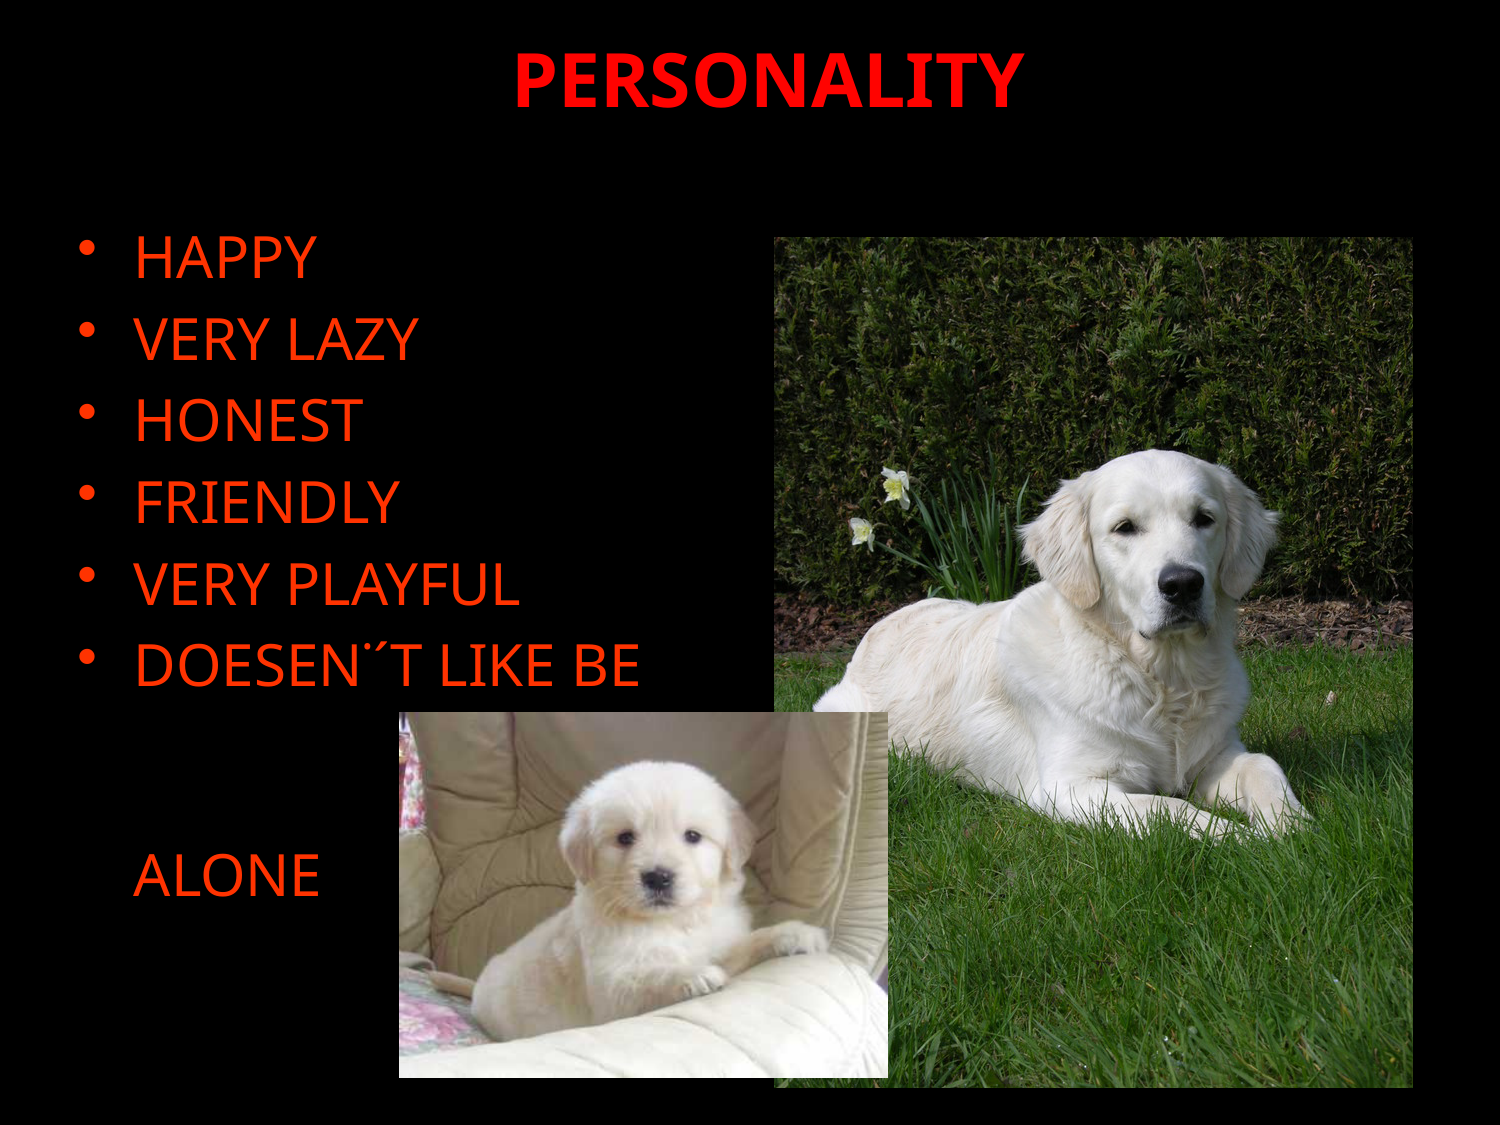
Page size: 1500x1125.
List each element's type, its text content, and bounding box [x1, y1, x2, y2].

text_box PERSONALITY [412, 24, 1125, 213]
picture [399, 237, 1413, 1088]
list HAPPY VERY LAZY HONEST FRIENDLY VERY PLAYFUL DOESEN˙´T LIKE BE ALONE [62, 212, 725, 955]
